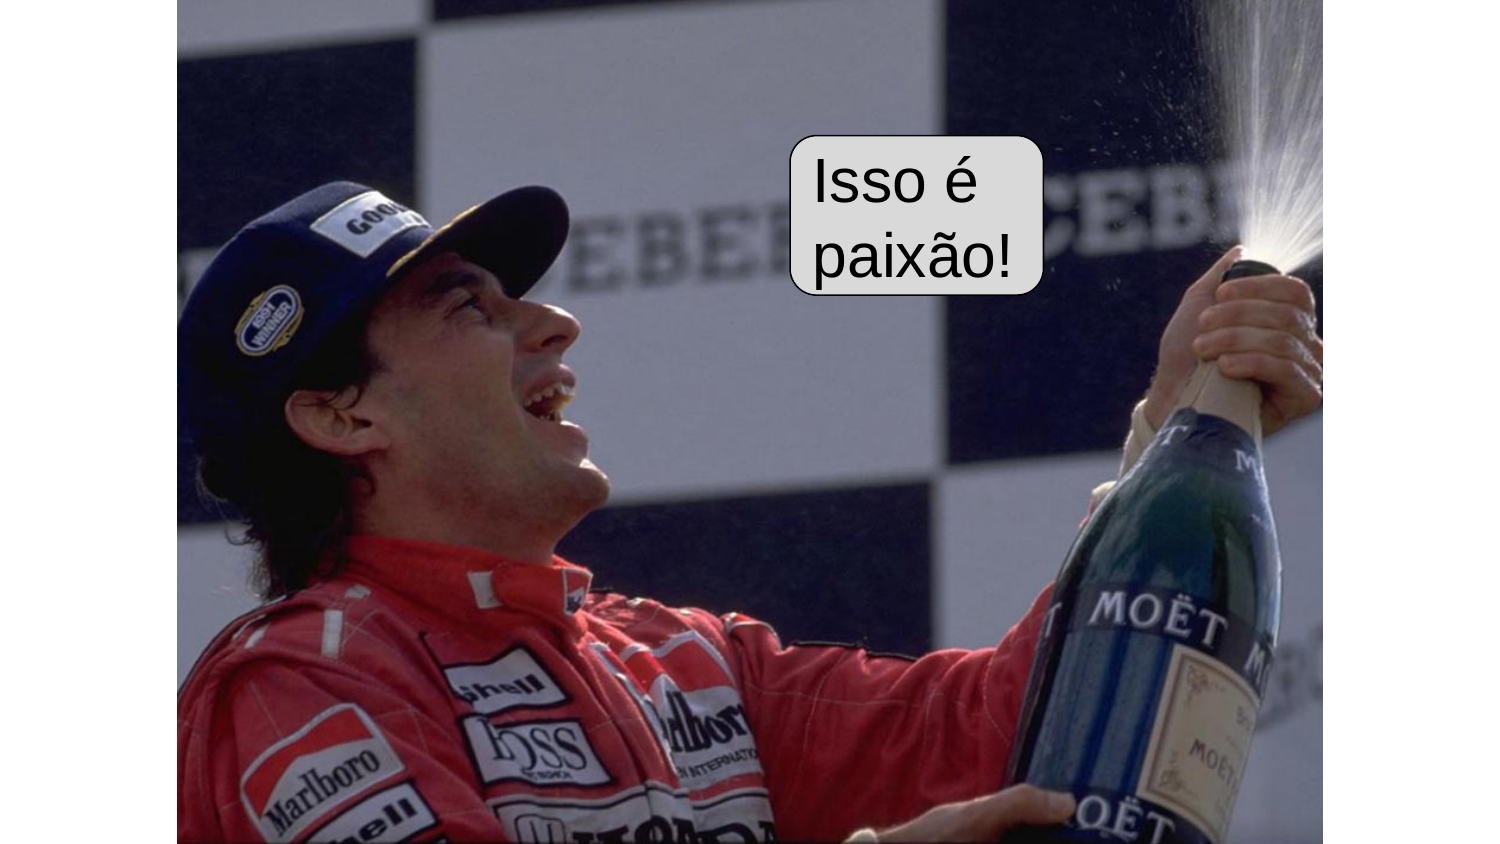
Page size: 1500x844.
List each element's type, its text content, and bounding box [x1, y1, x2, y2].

picture [177, 0, 1323, 844]
text_box Isso é paixão! [790, 135, 1044, 296]
